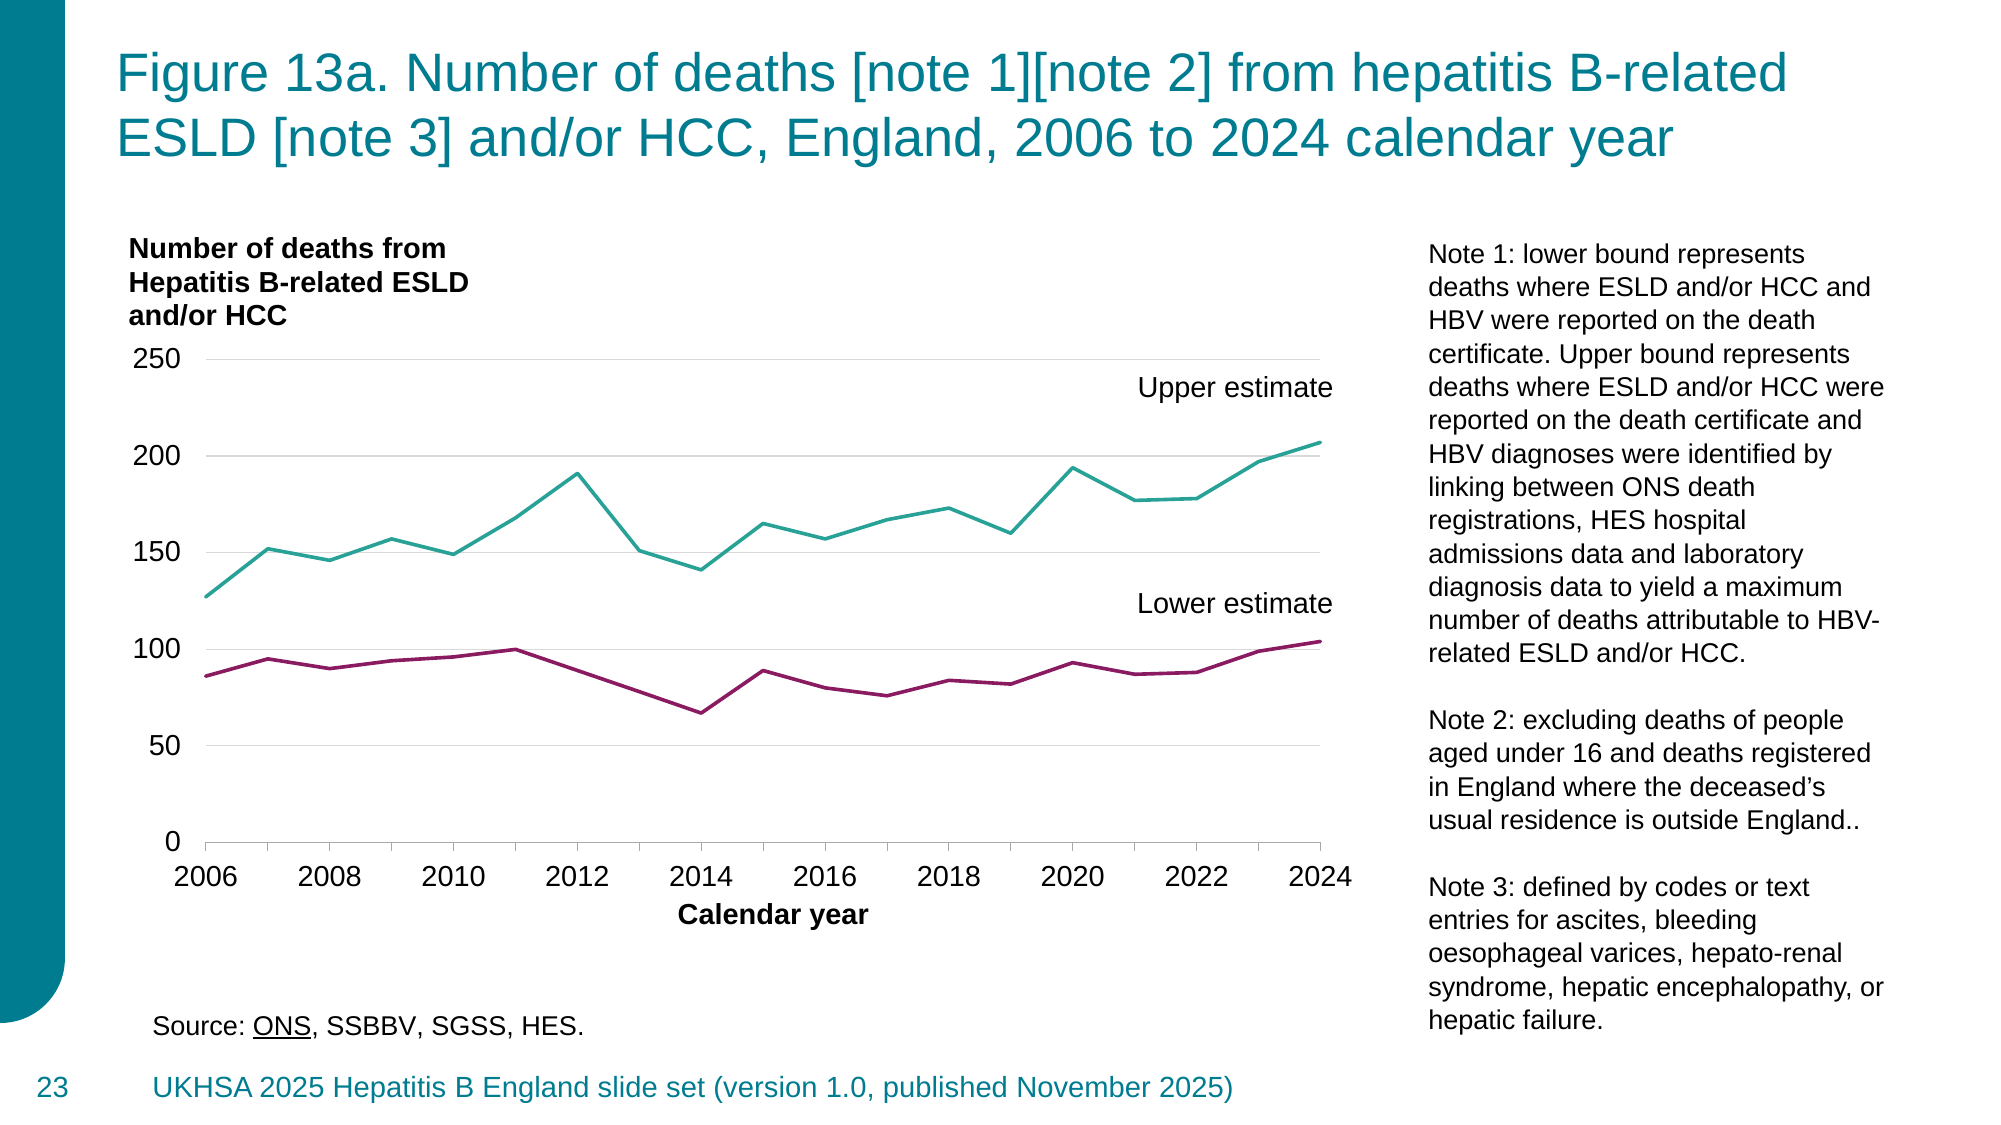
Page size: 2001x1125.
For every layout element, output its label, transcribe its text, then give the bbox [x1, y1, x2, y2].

text_box [21, 1056, 120, 1117]
text_box Source: ONS, SSBBV, SGSS, HES. [137, 1000, 1399, 1047]
text_box UKHSA 2025 Hepatitis B England slide set (version 1.0, published November 2025) [137, 1056, 1780, 1116]
title Figure 13a. Number of deaths [note 1][note 2] from hepatitis B-related ESLD [note 3] and/or HCC, England, 2006 to 2024 calendar year [101, 0, 1926, 169]
text_box Note 1: lower bound represents deaths where ESLD and/or HCC and HBV were reported on the death certificate. Upper bound represents deaths where ESLD and/or HCC were reported on the death certificate and HBV diagnoses were identified by linking between ONS death registrations, HES hospital admissions data and laboratory diagnosis data to yield a maximum number of deaths attributable to HBV-related ESLD and/or HCC. Note 2: excluding deaths of people aged under 16 and deaths registered in England where the deceased’s usual residence is outside England.. Note 3: defined by codes or text entries for ascites, bleeding oesophageal varices, hepato-renal syndrome, hepatic encephalopathy, or hepatic failure. [1413, 227, 1901, 1049]
picture [119, 220, 1366, 948]
